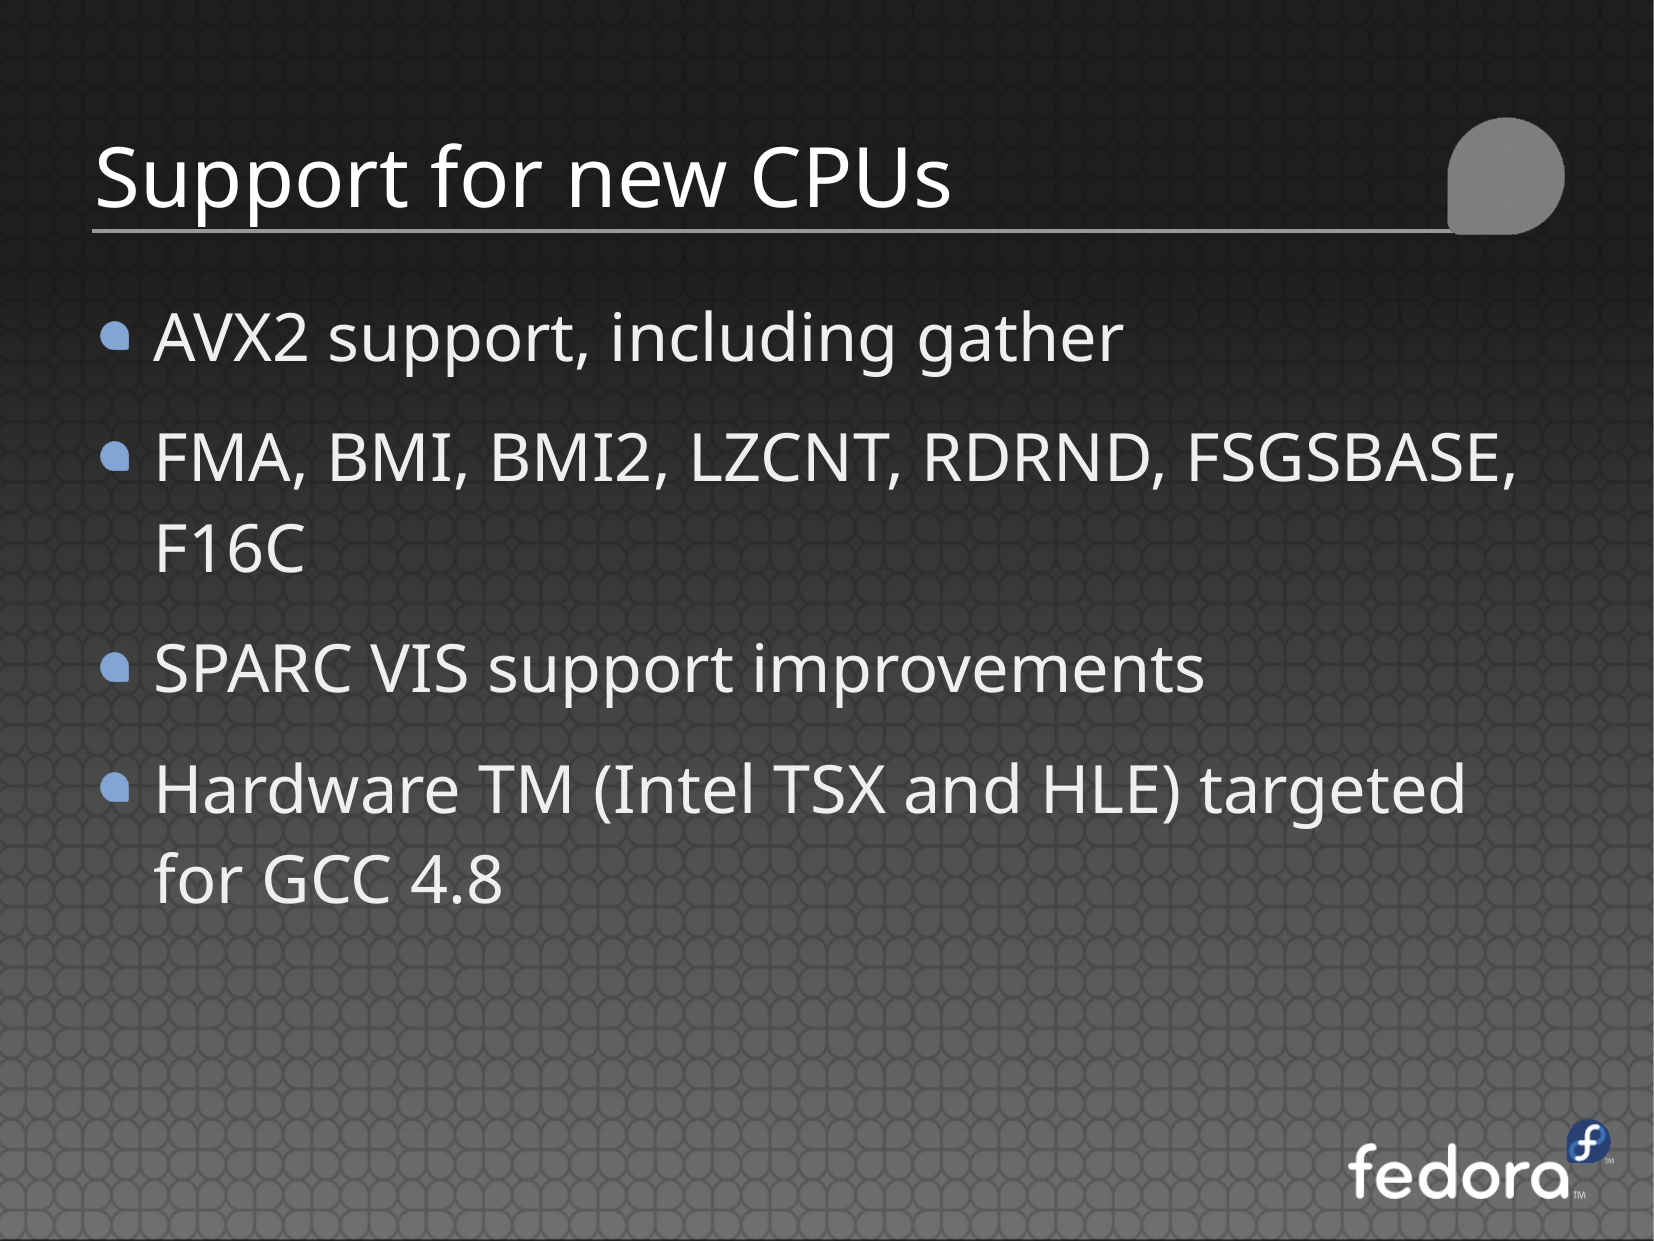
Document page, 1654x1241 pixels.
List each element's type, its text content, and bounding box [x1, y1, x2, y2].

picture [0, 0, 1654, 1241]
list AVX2 support, including gather FMA, BMI, BMI2, LZCNT, RDRND, FSGSBASE, F16C SPARC VIS support improvements Hardware TM (Intel TSX and HLE) targeted for GCC 4.8 [82, 290, 1571, 1094]
title Support for new CPUs [94, 100, 1426, 251]
